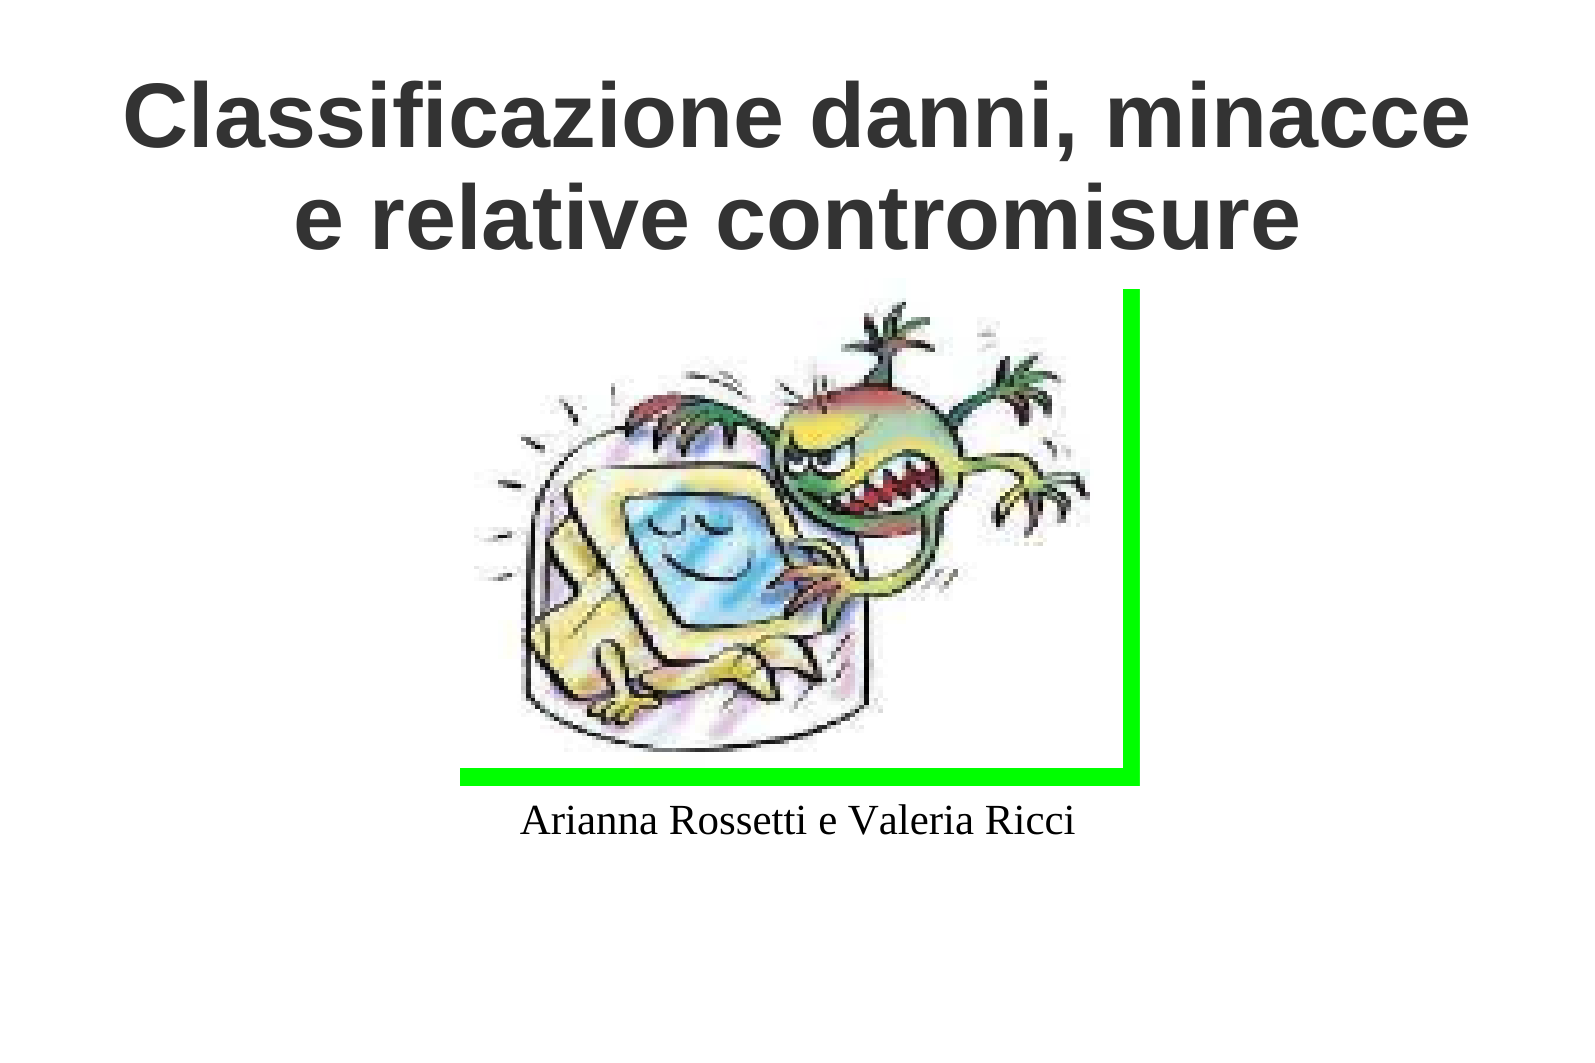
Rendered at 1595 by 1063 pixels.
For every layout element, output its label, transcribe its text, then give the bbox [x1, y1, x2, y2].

picture [442, 271, 1123, 768]
title Classificazione danni, minacce e relative contromisure [117, 64, 1479, 270]
subtitle Arianna Rossetti e Valeria Ricci [117, 295, 1479, 966]
